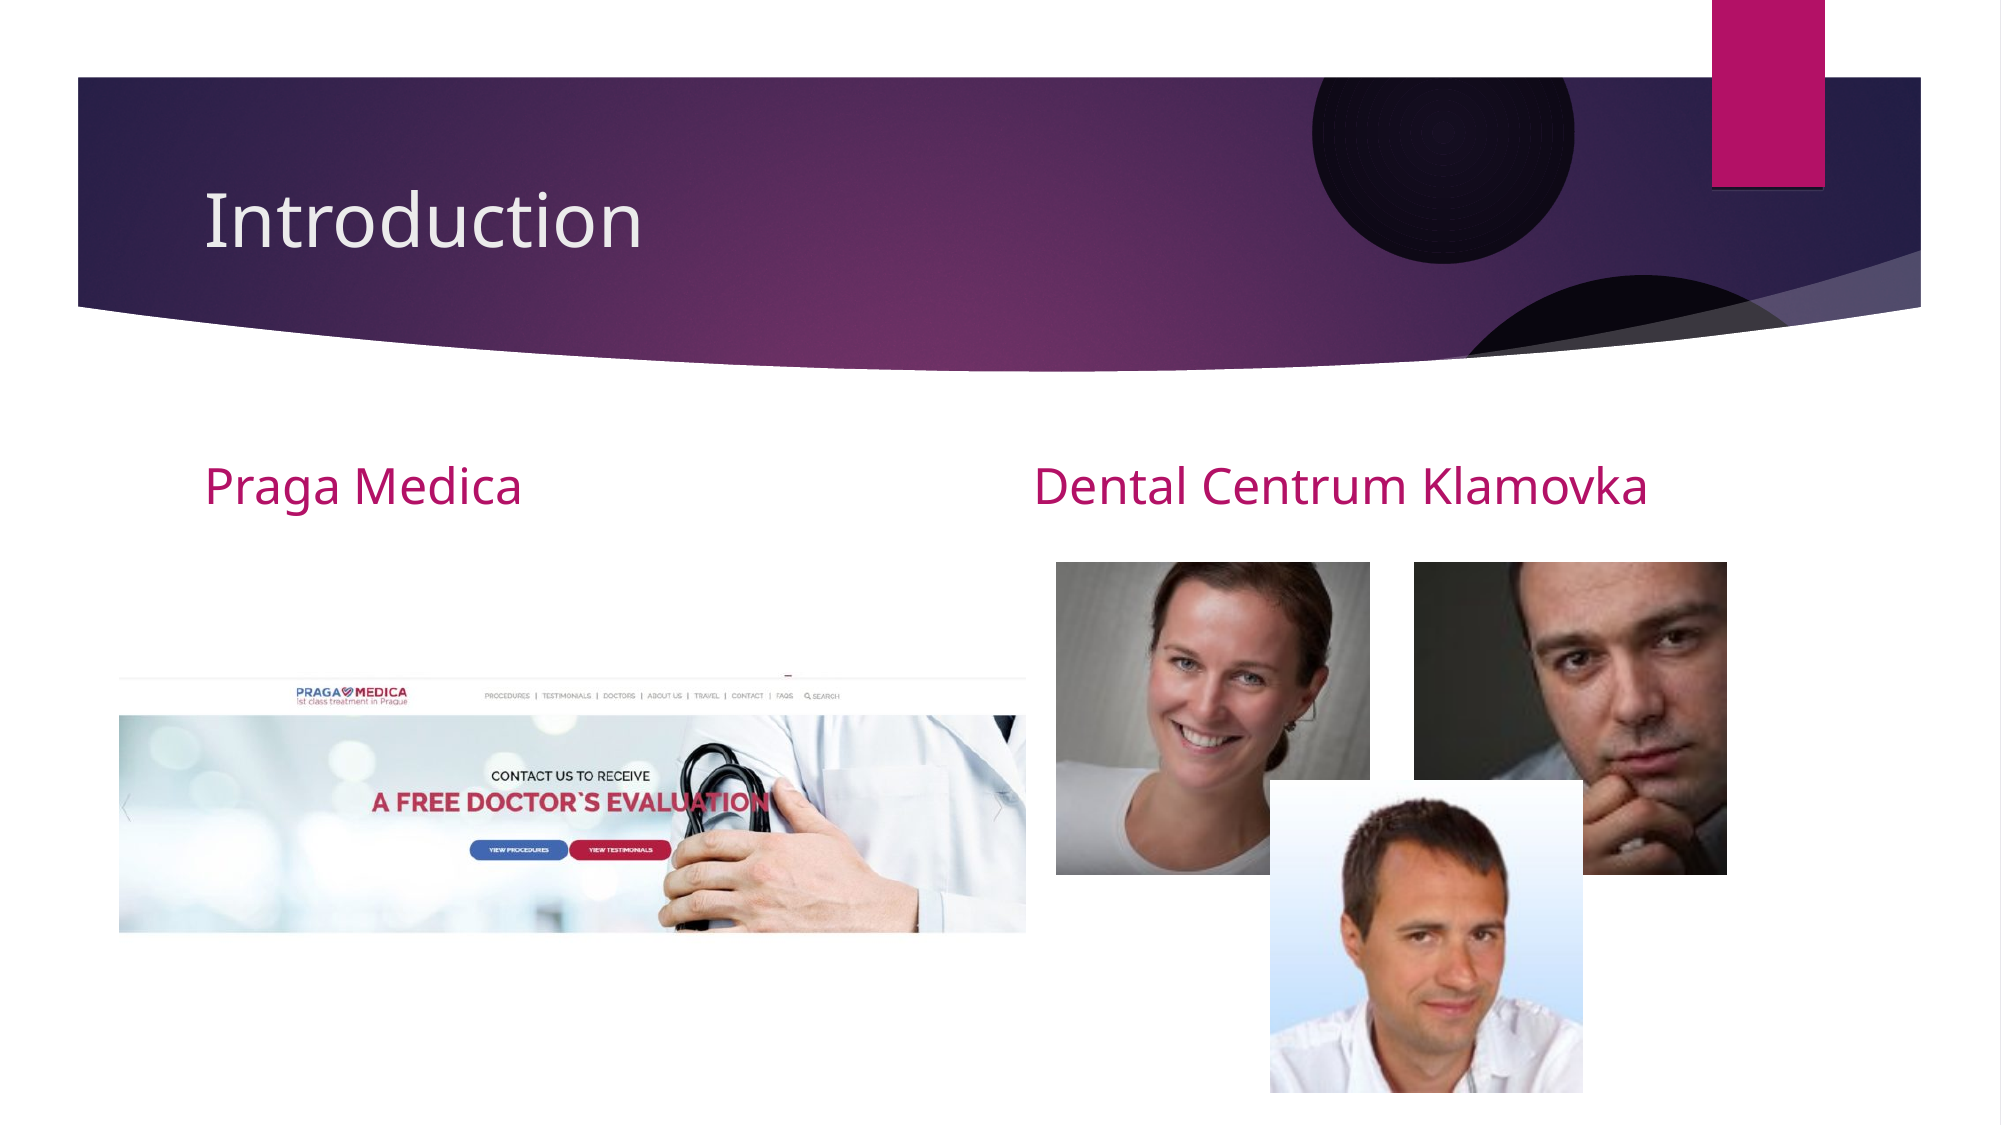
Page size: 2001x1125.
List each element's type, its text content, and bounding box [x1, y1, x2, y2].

list Dental Centrum Klamovka [1018, 427, 1810, 522]
list Praga Medica [189, 427, 981, 522]
title Introduction [189, 159, 1627, 276]
picture [1056, 562, 1727, 1093]
picture [119, 672, 1026, 945]
